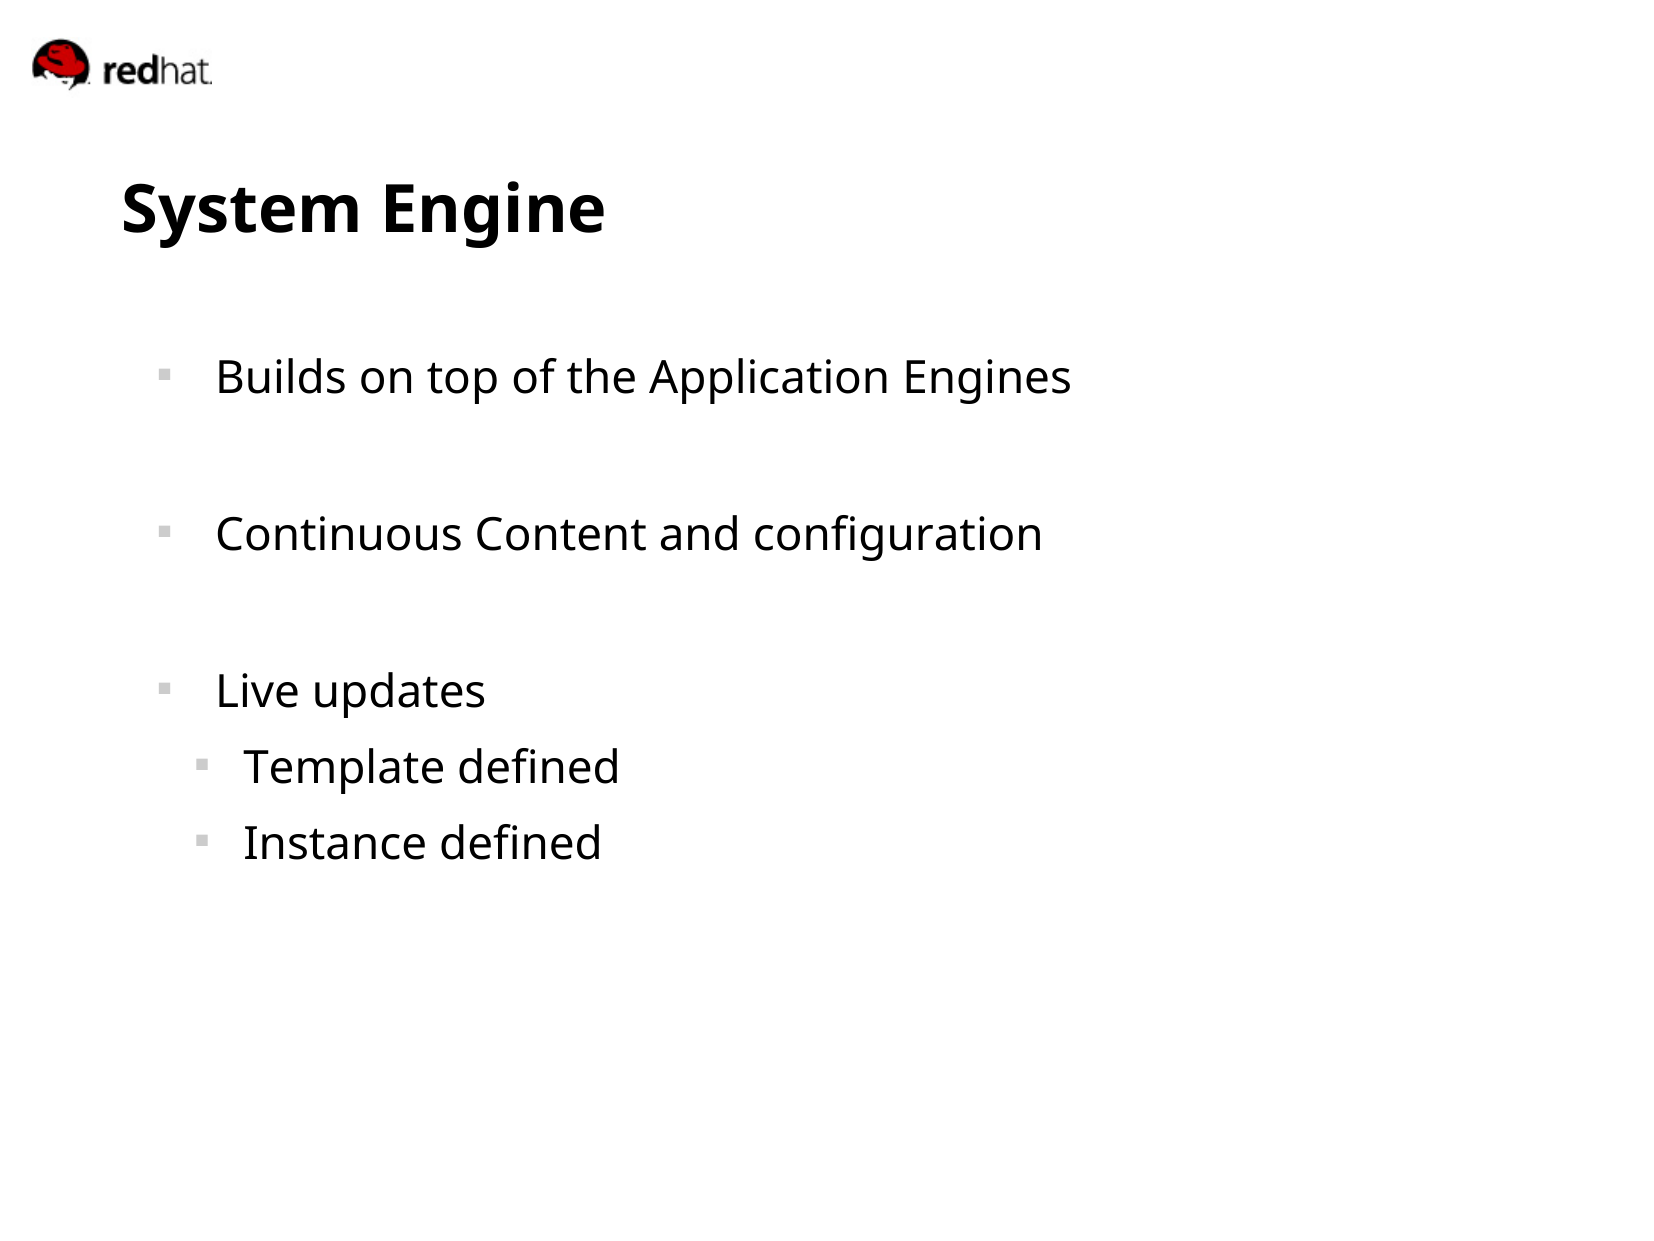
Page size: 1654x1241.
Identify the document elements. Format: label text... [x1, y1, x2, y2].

picture [31, 37, 212, 98]
list Builds on top of the Application Engines Continuous Content and configuration Live updates Template defined Instance defined [121, 344, 1534, 1127]
title System Engine [121, 102, 1534, 310]
